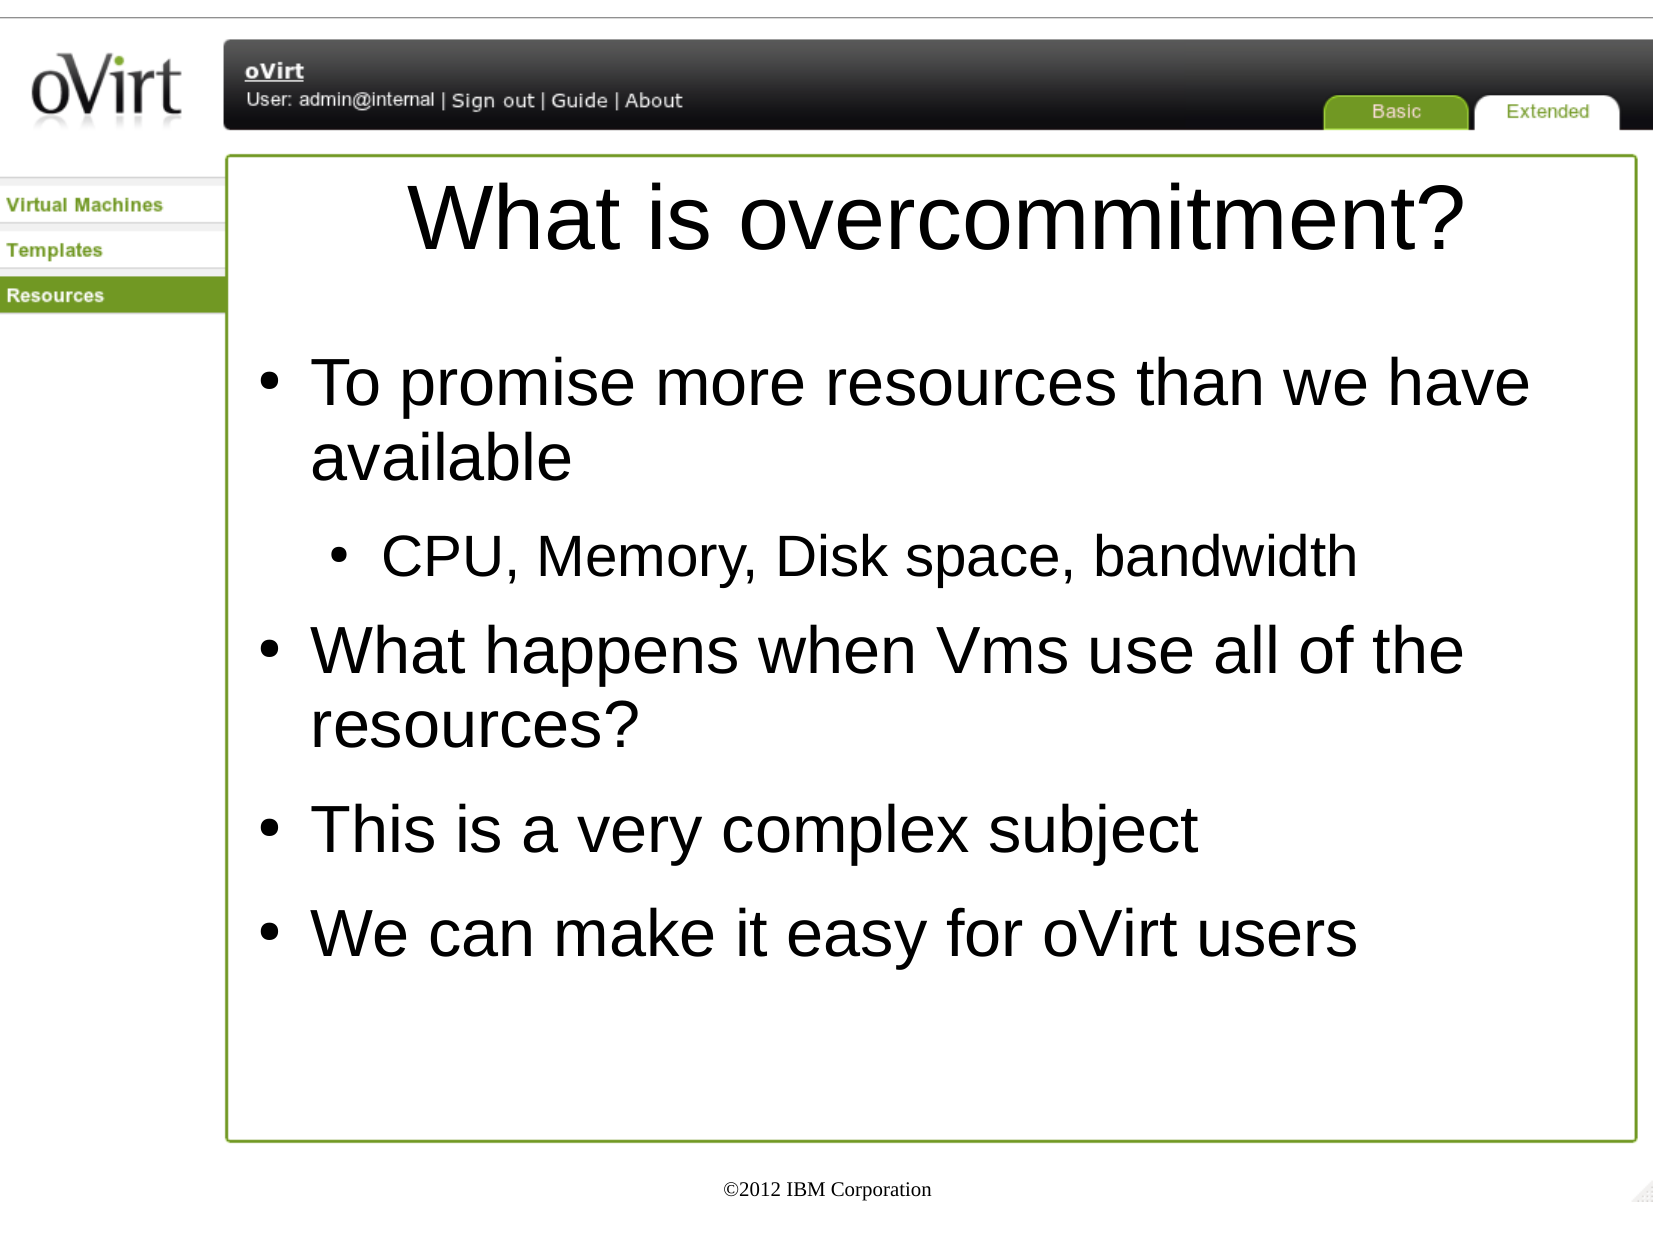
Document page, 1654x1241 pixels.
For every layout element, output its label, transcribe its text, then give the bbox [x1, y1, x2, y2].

picture [0, 17, 1653, 1202]
title What is overcommitment? [240, 114, 1636, 322]
list To promise more resources than we have available CPU, Memory, Disk space, bandwidth What happens when Vms use all of the resources? This is a very complex subject We can make it easy for oVirt users [240, 345, 1571, 1164]
